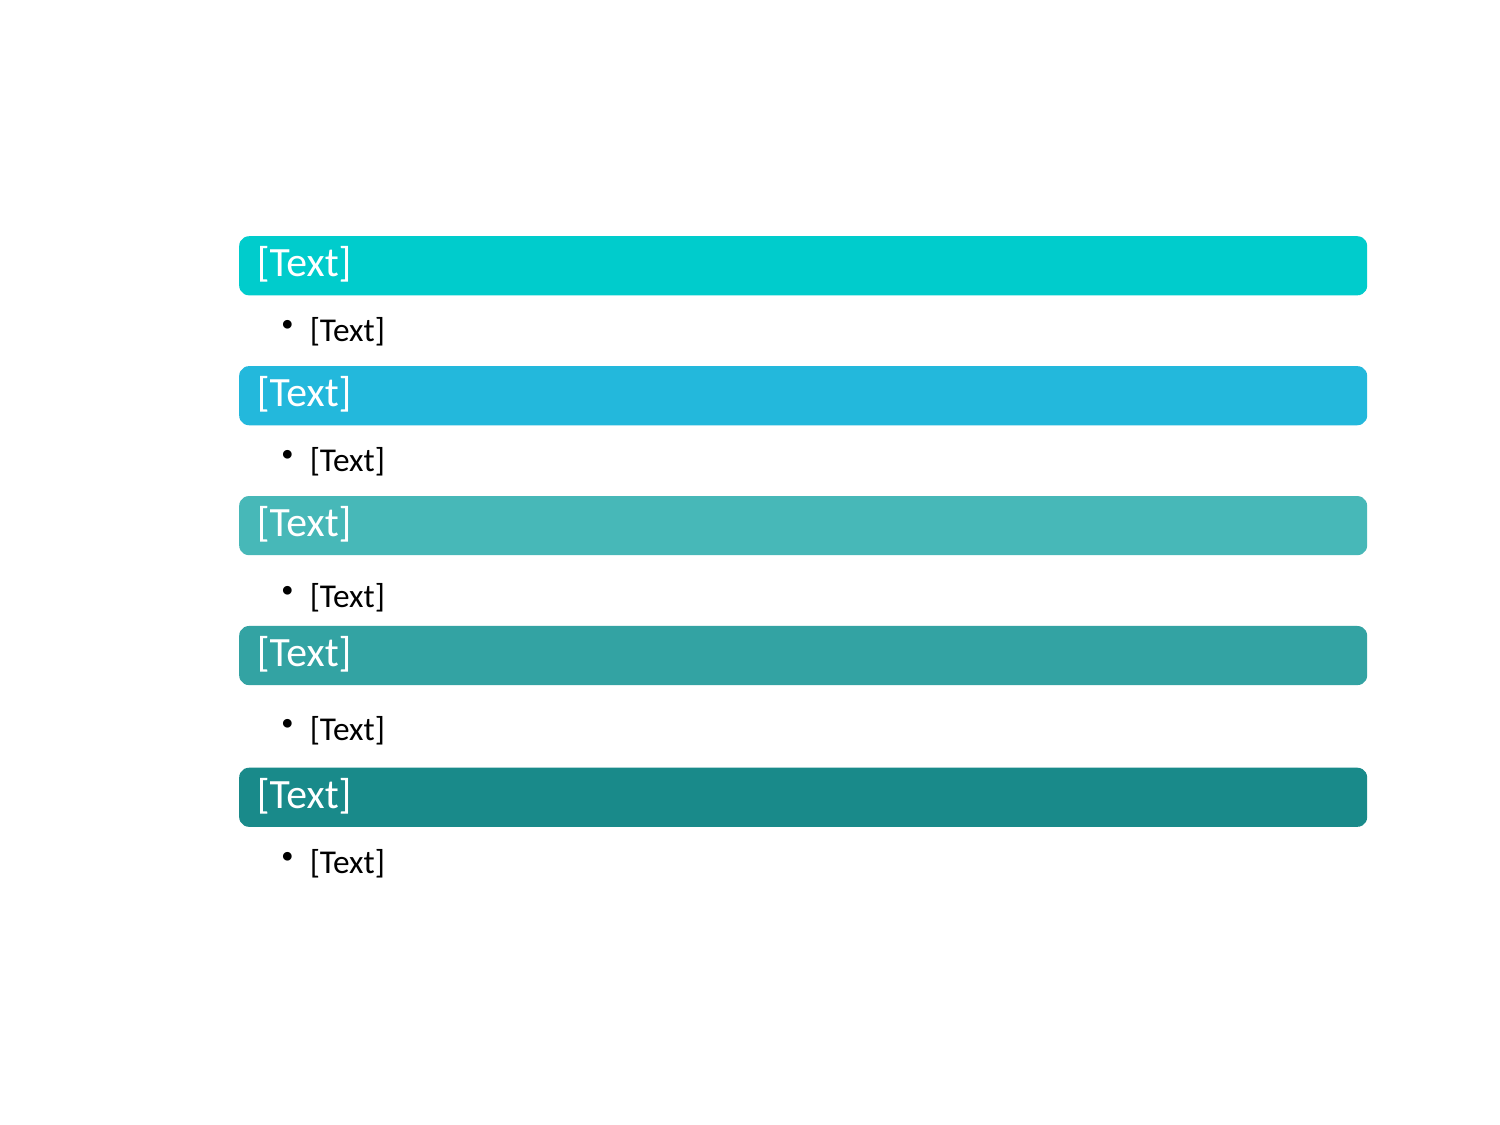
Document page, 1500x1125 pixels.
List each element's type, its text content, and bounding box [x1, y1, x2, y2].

text_box [Text] [239, 236, 1368, 296]
text_box [Text] [249, 438, 1250, 494]
text_box [Text] [249, 707, 1250, 762]
text_box [Text] [249, 574, 1250, 625]
text_box [Text] [239, 767, 1368, 827]
text_box [Text] [249, 840, 1250, 895]
text_box [Text] [239, 625, 1368, 686]
text_box [Text] [239, 366, 1368, 426]
text_box [Text] [239, 496, 1368, 556]
text_box [Text] [249, 308, 1250, 364]
